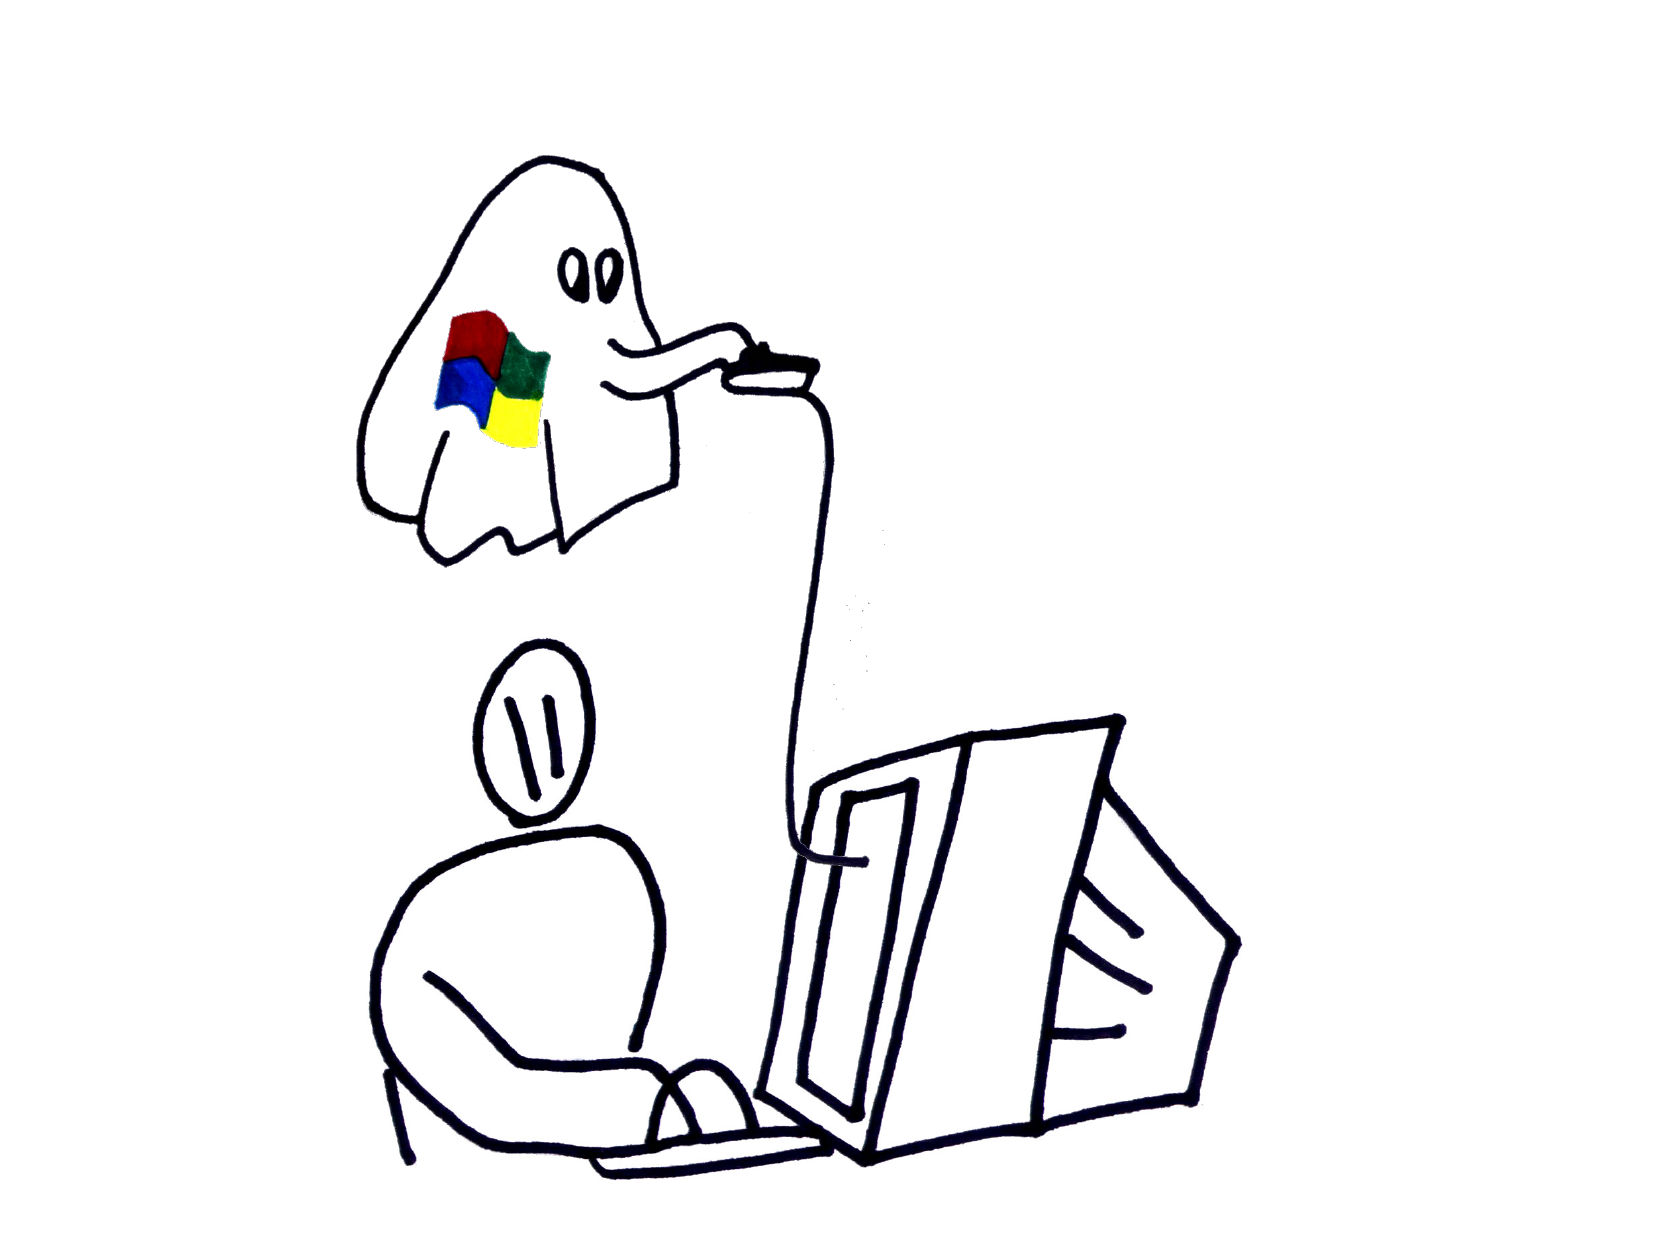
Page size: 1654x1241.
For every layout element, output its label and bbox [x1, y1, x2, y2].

picture [248, 125, 1408, 1229]
